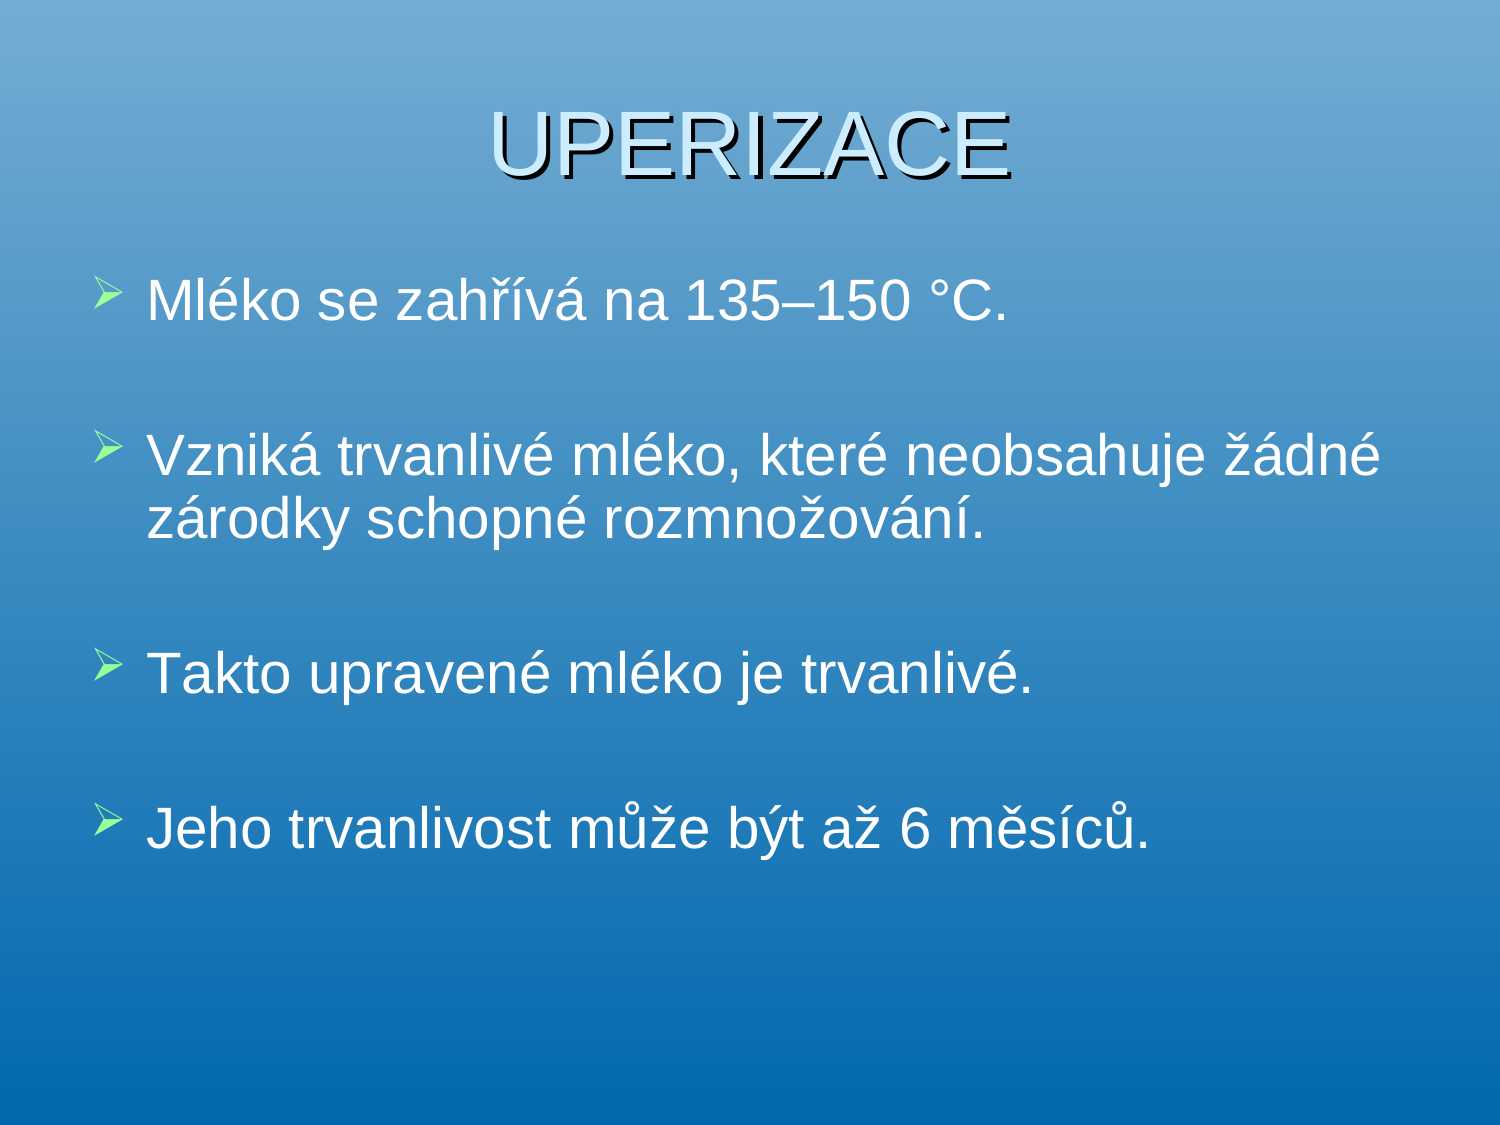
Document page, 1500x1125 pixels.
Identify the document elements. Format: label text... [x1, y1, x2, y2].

title UPERIZACE [75, 45, 1426, 233]
list Mléko se zahřívá na 135–150 °C. Vzniká trvanlivé mléko, které neobsahuje žádné zárodky schopné rozmnožování. Takto upravené mléko je trvanlivé. Jeho trvanlivost může být až 6 měsíců. [75, 262, 1426, 1095]
